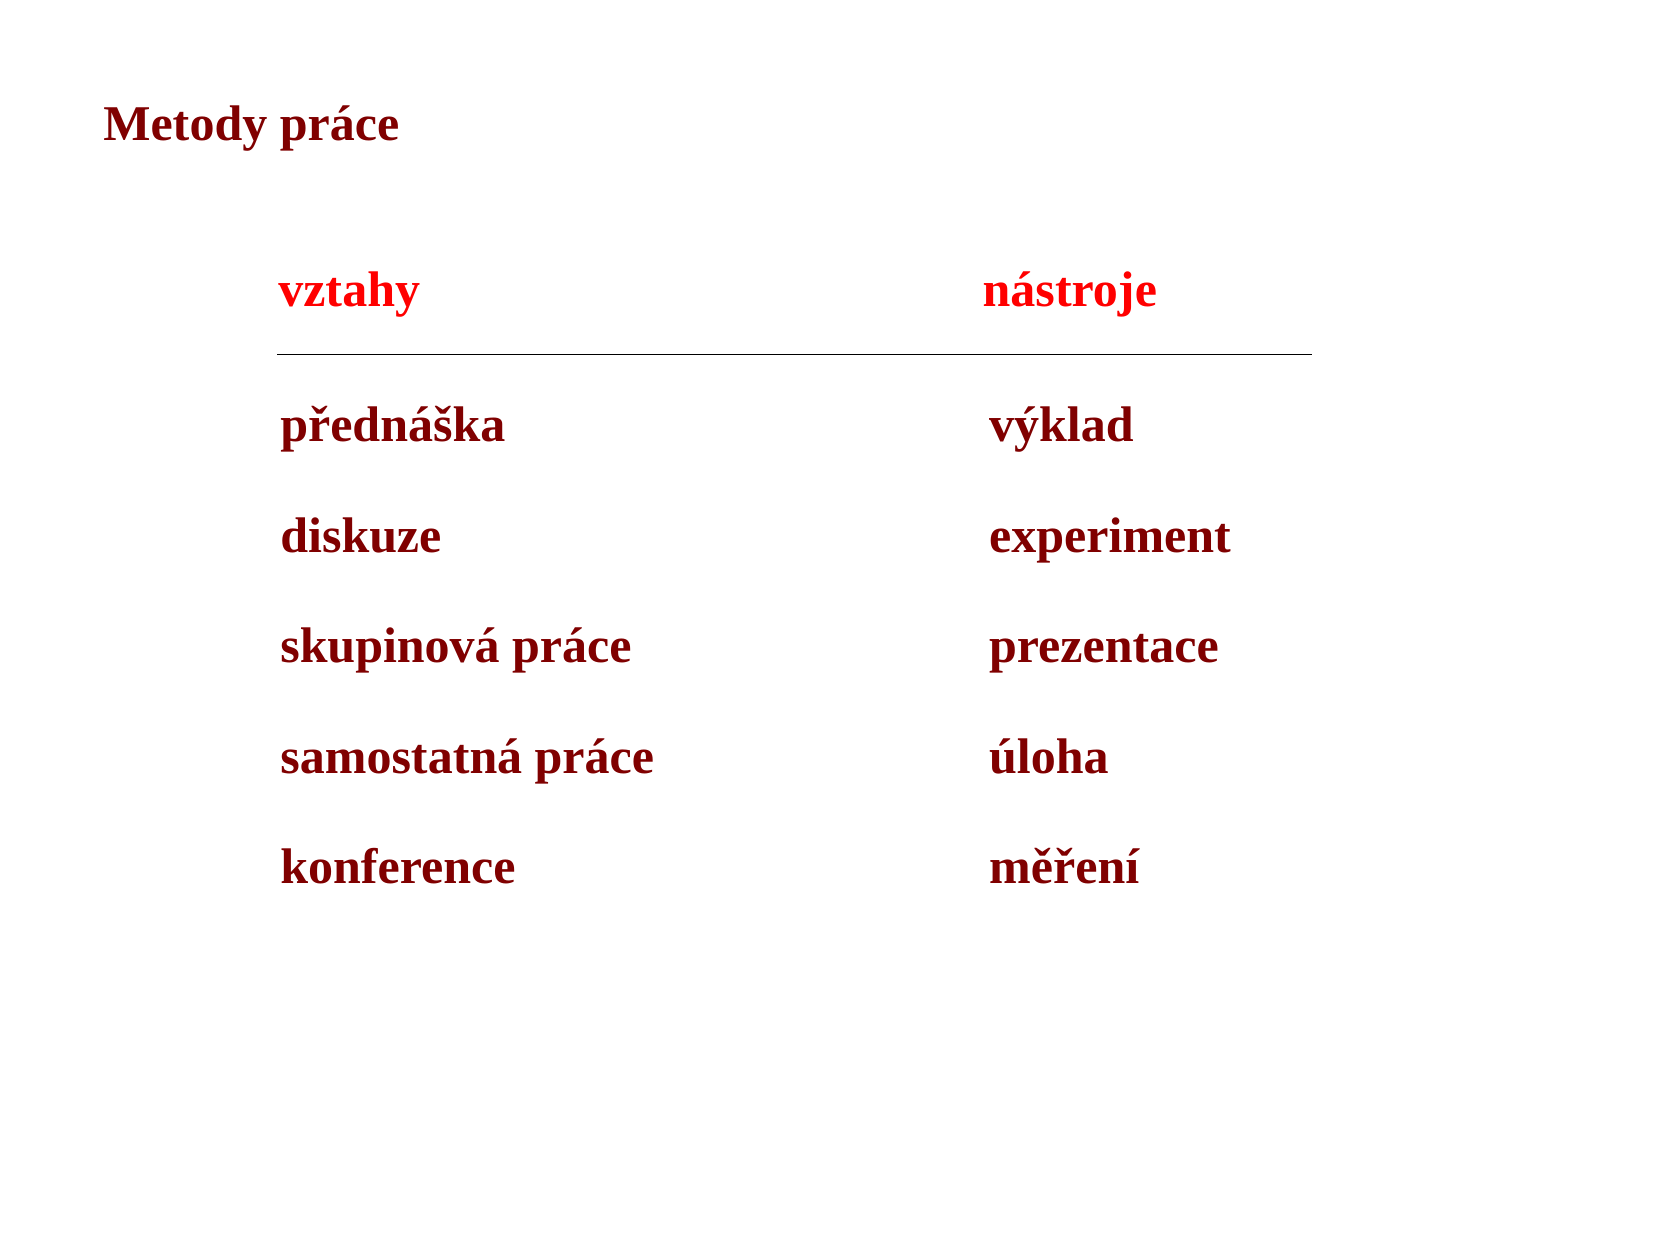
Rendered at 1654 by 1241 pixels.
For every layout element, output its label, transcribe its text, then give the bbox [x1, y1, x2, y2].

text_box Metody práce vztahy nástroje [88, 88, 1595, 443]
text_box přednáška diskuze skupinová práce samostatná práce konference [265, 389, 670, 914]
text_box výklad experiment prezentace úloha měření [974, 389, 1379, 914]
